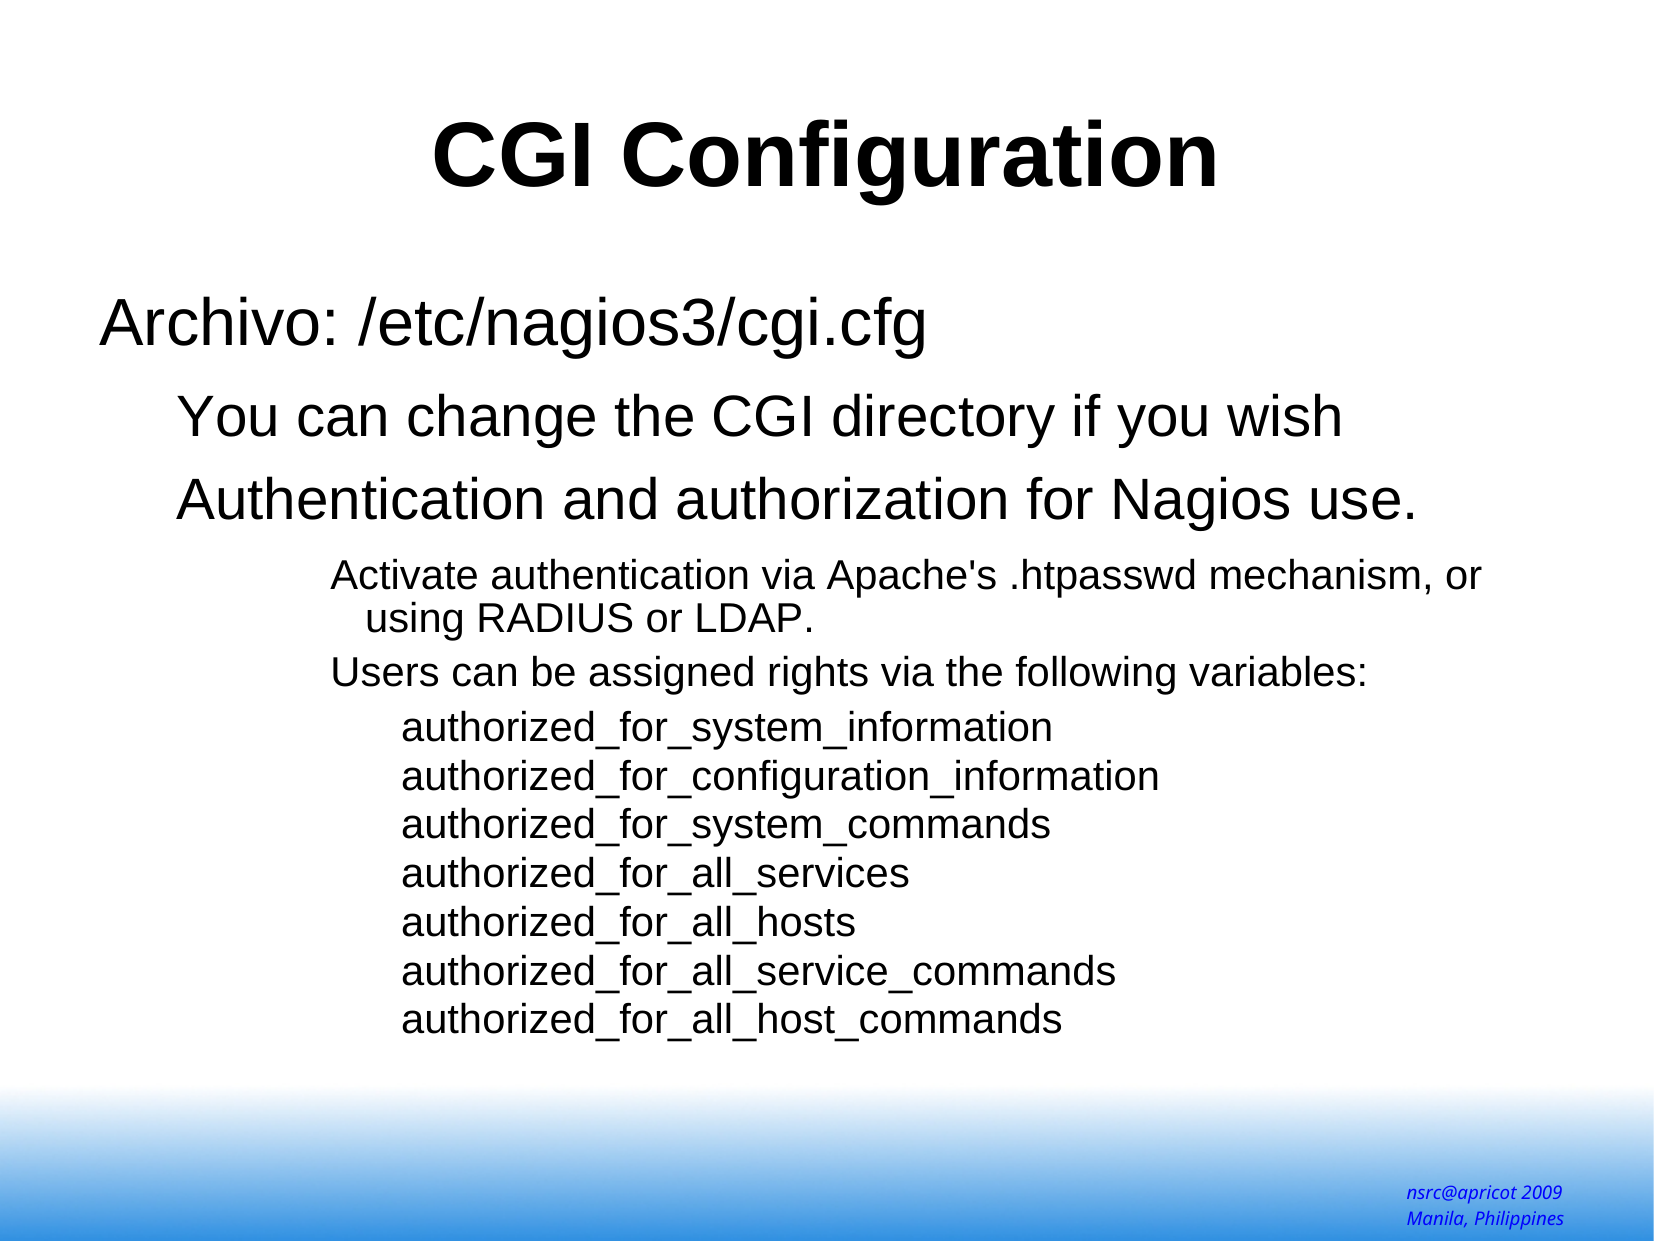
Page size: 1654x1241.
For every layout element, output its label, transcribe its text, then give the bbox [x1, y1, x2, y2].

title CGI Configuration [82, 49, 1571, 257]
picture [0, 1083, 1654, 1241]
list Archivo: /etc/nagios3/cgi.cfg You can change the CGI directory if you wish Authentication and authorization for Nagios use. Activate authentication via Apache's .htpasswd mechanism, or using RADIUS or LDAP. Users can be assigned rights via the following variables: authorized_for_system_information authorized_for_configuration_information authorized_for_system_commands authorized_for_all_services authorized_for_all_hosts authorized_for_all_service_commands authorized_for_all_host_commands [82, 290, 1571, 1228]
